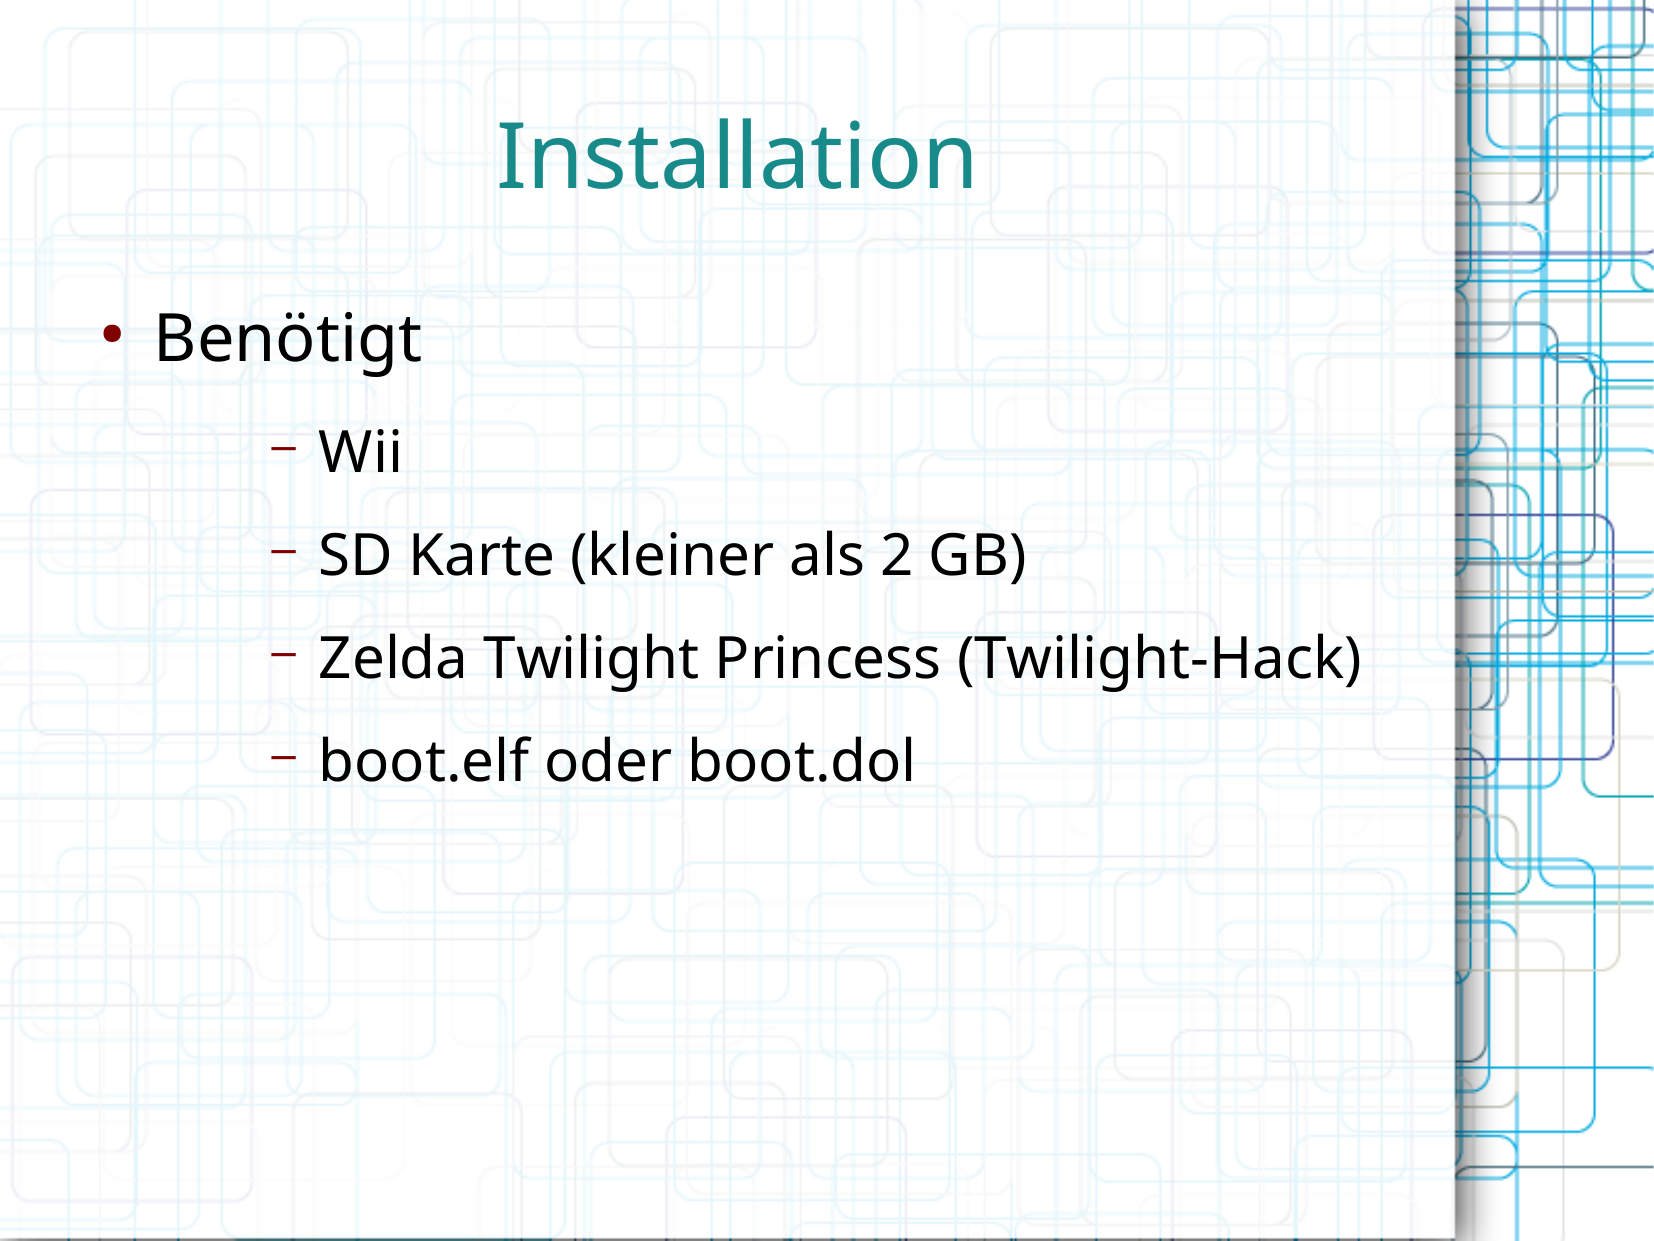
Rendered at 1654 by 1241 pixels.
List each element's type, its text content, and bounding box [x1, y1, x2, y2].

list Benötigt Wii SD Karte (kleiner als 2 GB) Zelda Twilight Princess (Twilight-Hack) boot.elf oder boot.dol [82, 290, 1418, 1109]
title Installation [59, 49, 1418, 257]
picture [0, 0, 1654, 1241]
